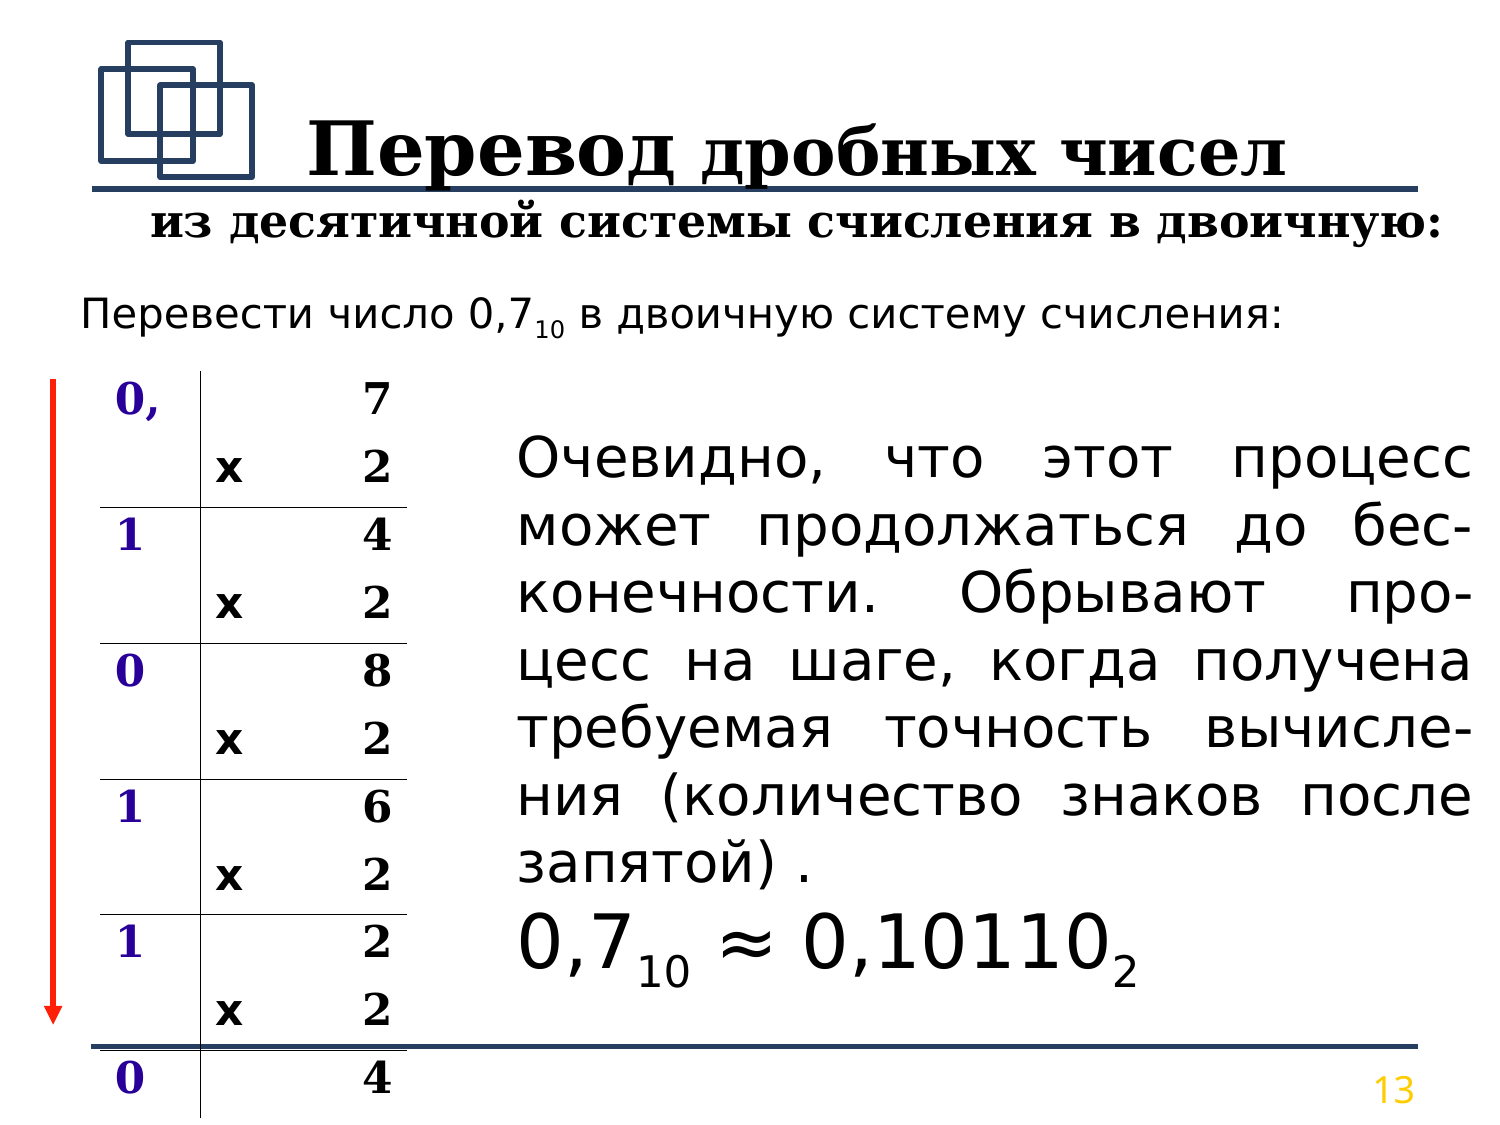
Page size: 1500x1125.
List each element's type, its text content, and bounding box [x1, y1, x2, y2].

table_cell 1 [100, 915, 200, 1050]
table_cell 2 [253, 847, 407, 914]
table_cell 2 [283, 439, 407, 507]
table_cell 2 [253, 575, 407, 643]
table_cell х [201, 711, 253, 779]
table_cell 2 [201, 915, 407, 982]
table_cell 6 [201, 780, 407, 847]
title Перевод дробных чисел из десятичной системы счисления в двоичную: [106, 49, 1489, 290]
text_box Очевидно, что этот процесс может продолжаться до бес-конечности. Обрывают про-цесс на шаге, когда получена требуемая точность вычисле-ния (количество знаков после запятой) . 0,710 ≈ 0,101102 [501, 413, 1489, 1004]
table_cell 1 [100, 780, 200, 914]
table_header 7 [201, 371, 407, 439]
text_box Перевести число 0,710 в двоичную систему счисления: [53, 278, 1436, 1047]
table_cell 0 [100, 644, 200, 779]
table_cell 2 [283, 982, 407, 1050]
table_cell х [201, 439, 283, 507]
table_header 0, [100, 371, 200, 507]
table_cell 0 [100, 1051, 200, 1118]
table_cell 8 [201, 644, 407, 711]
table_cell 4 [201, 508, 407, 575]
table_cell х [201, 575, 253, 643]
table_cell 1 [100, 508, 200, 643]
table_cell х [201, 982, 283, 1050]
table_cell 4 [201, 1051, 407, 1118]
table_cell 2 [253, 711, 407, 779]
table_cell х [201, 847, 253, 914]
